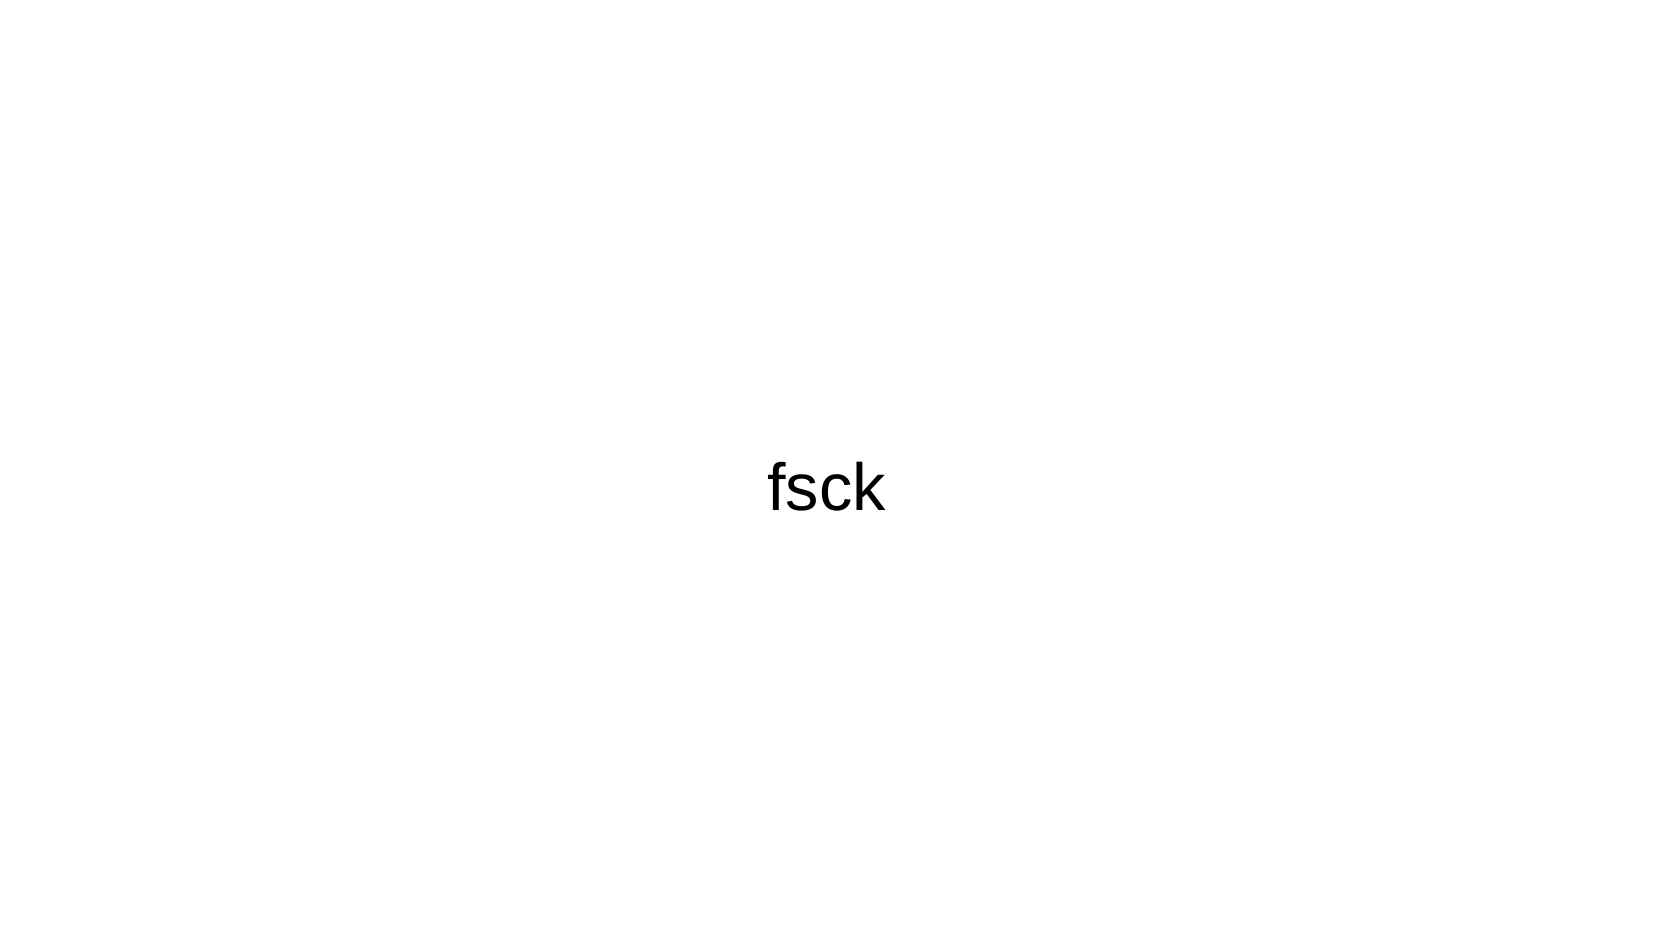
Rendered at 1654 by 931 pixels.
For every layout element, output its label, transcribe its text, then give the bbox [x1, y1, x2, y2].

subtitle fsck [82, 217, 1571, 758]
